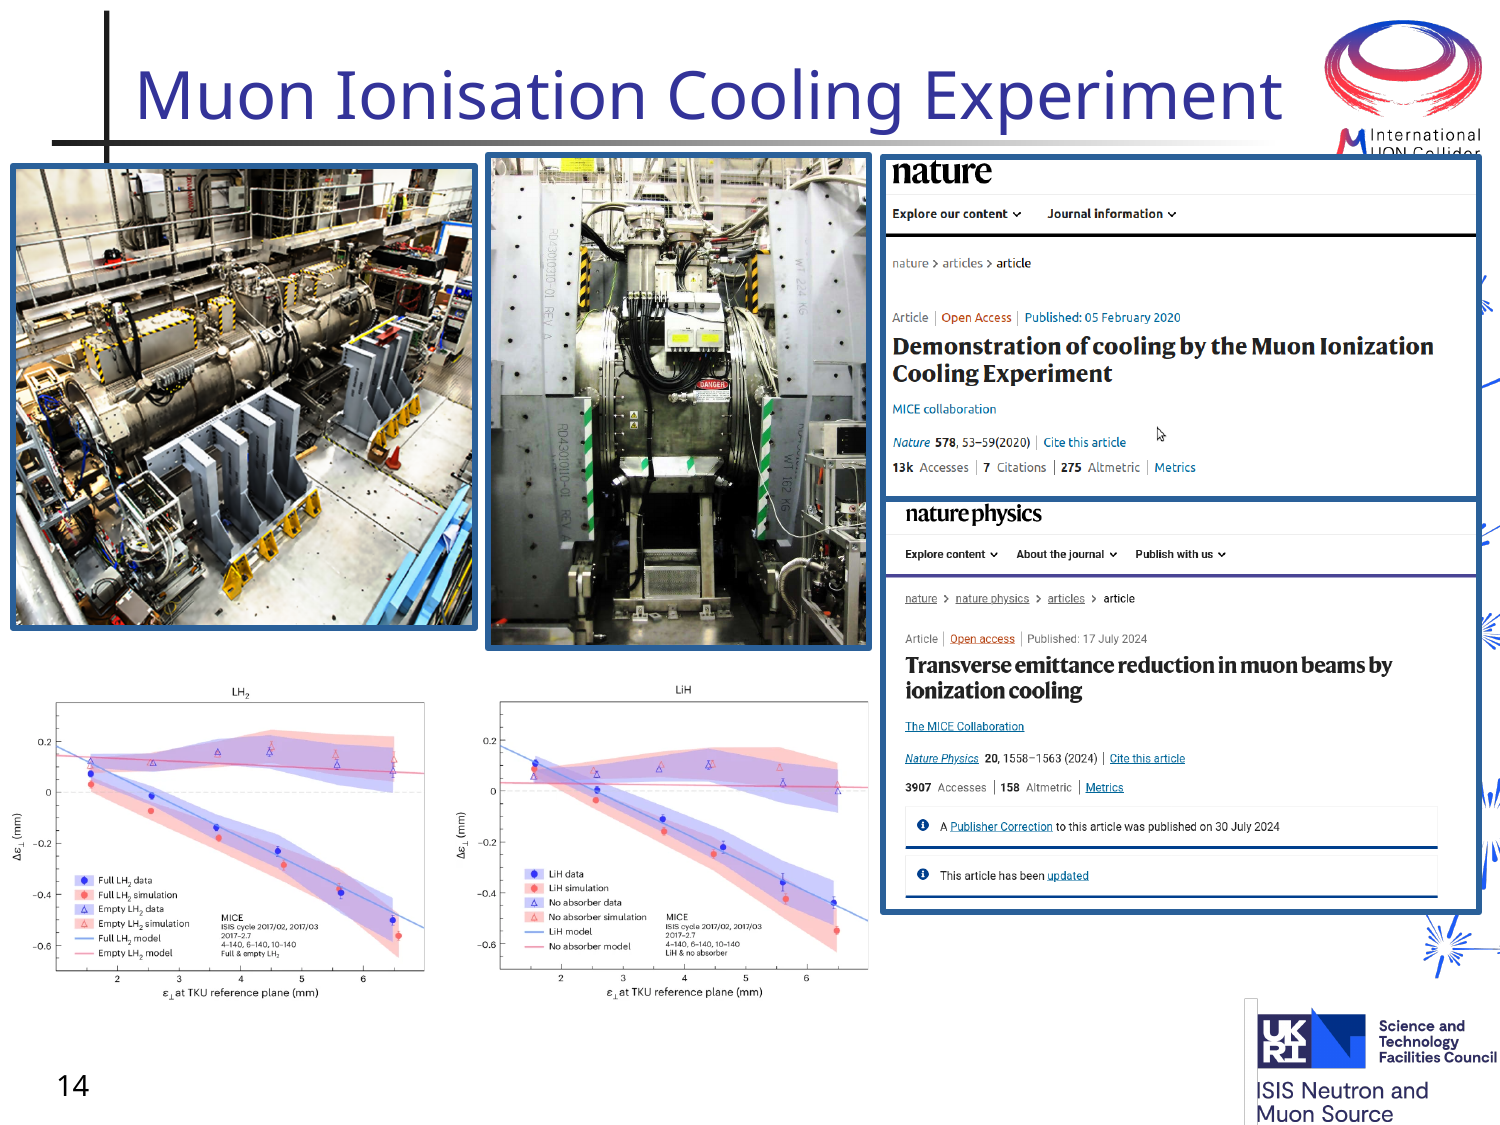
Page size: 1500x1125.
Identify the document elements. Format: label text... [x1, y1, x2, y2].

picture [885, 502, 1477, 910]
picture [1441, 20, 1482, 154]
picture [15, 168, 473, 625]
picture [885, 159, 1477, 496]
title Muon Ionisation Cooling Experiment [134, 0, 1441, 188]
picture [490, 157, 867, 646]
picture [0, 232, 1500, 1125]
